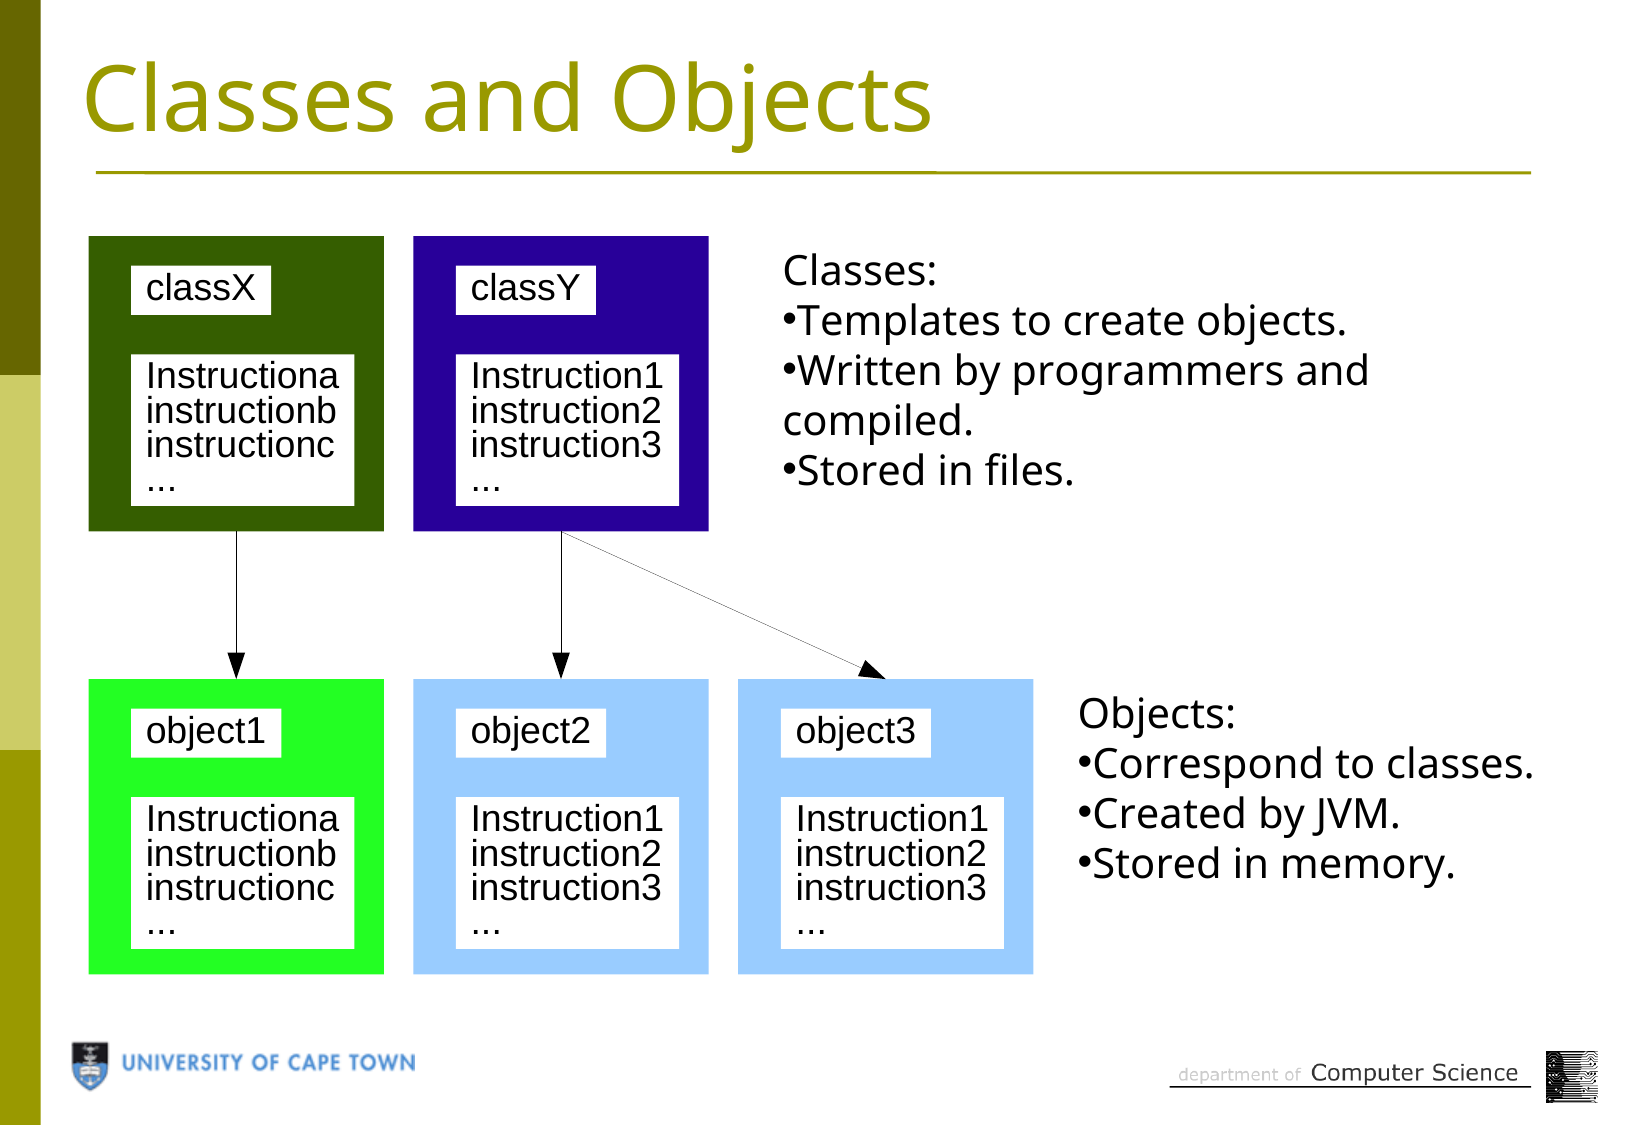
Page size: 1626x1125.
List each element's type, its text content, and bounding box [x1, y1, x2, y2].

text_box Instruction1 instruction2 instruction3 ... [780, 797, 1004, 949]
text_box object1 [131, 708, 282, 758]
text_box classY [455, 265, 596, 315]
text_box object3 [780, 708, 931, 758]
text_box object2 [455, 708, 607, 758]
text_box Instruction1 instruction2 instruction3 ... [455, 797, 680, 949]
text_box Instruction1 instruction2 instruction3 ... [455, 354, 680, 506]
text_box [413, 236, 709, 532]
text_box Classes: Templates to create objects. Written by programmers and compiled. Stored in files. [767, 236, 1565, 452]
text_box Objects: Correspond to classes. Created by JVM. Stored in memory. [1062, 679, 1626, 895]
text_box classX [131, 265, 272, 315]
text_box Instructiona instructionb instructionc ... [131, 797, 355, 949]
text_box [738, 679, 1034, 975]
picture [61, 1024, 415, 1103]
text_box [88, 679, 384, 975]
title Classes and Objects [81, 29, 1543, 172]
picture [1546, 1051, 1598, 1103]
text_box [413, 679, 709, 975]
picture [1169, 1043, 1532, 1091]
text_box [88, 236, 384, 532]
text_box Instructiona instructionb instructionc ... [131, 354, 355, 506]
